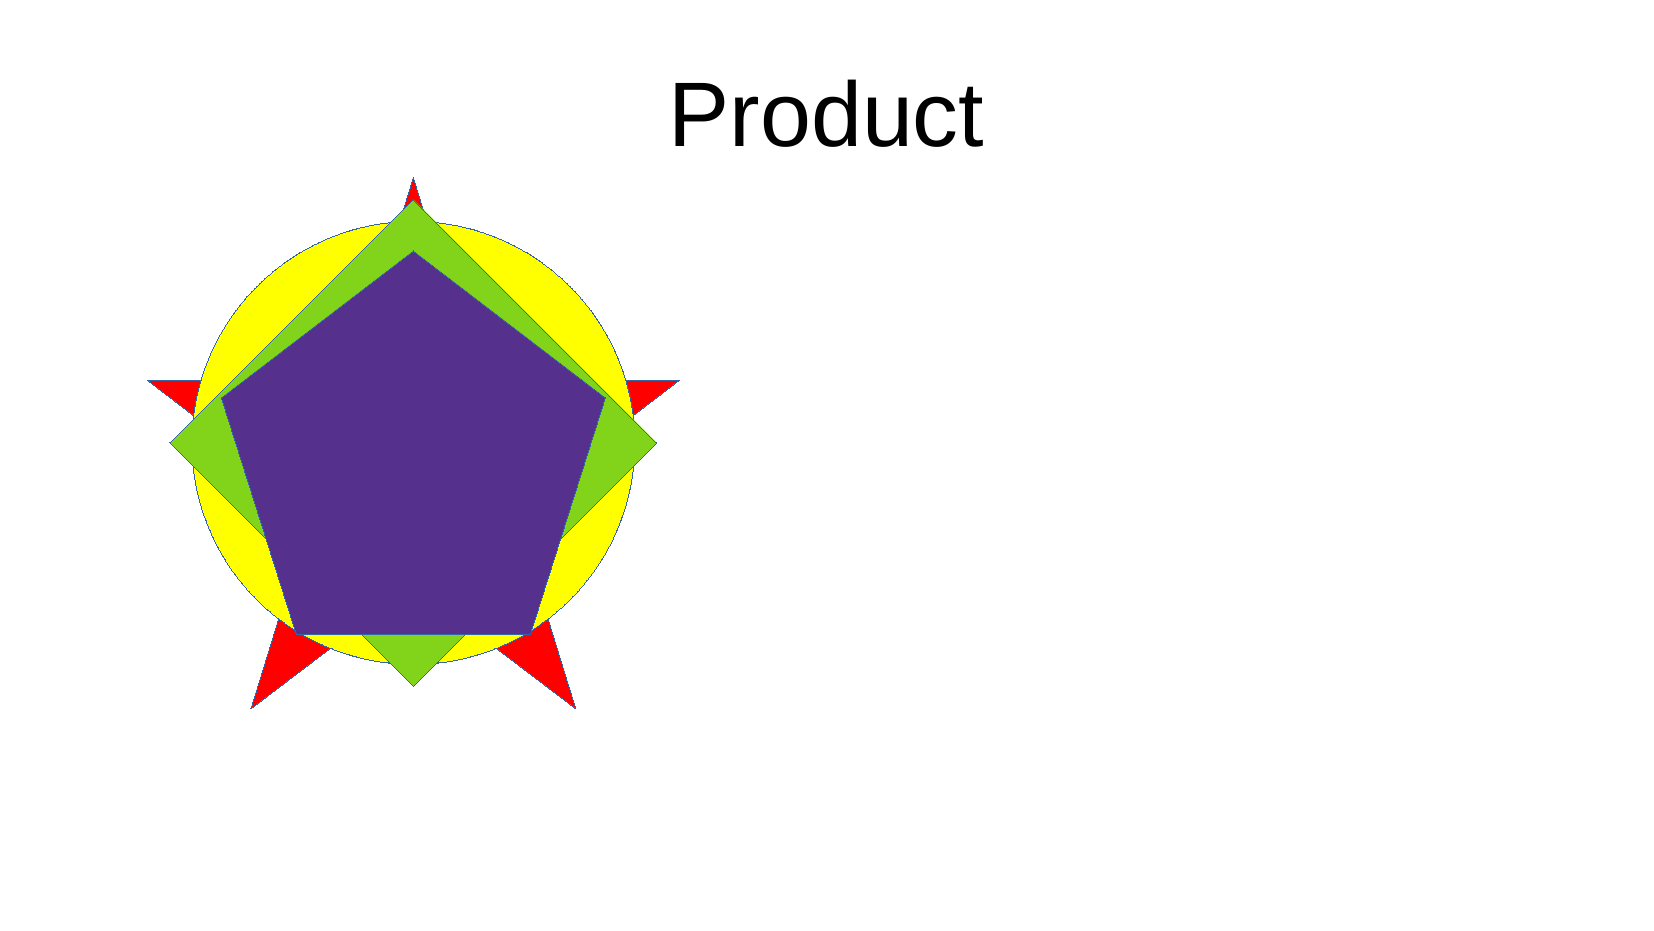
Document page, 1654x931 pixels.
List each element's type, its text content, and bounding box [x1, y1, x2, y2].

title Product [82, 37, 1571, 193]
text_box [147, 177, 680, 709]
